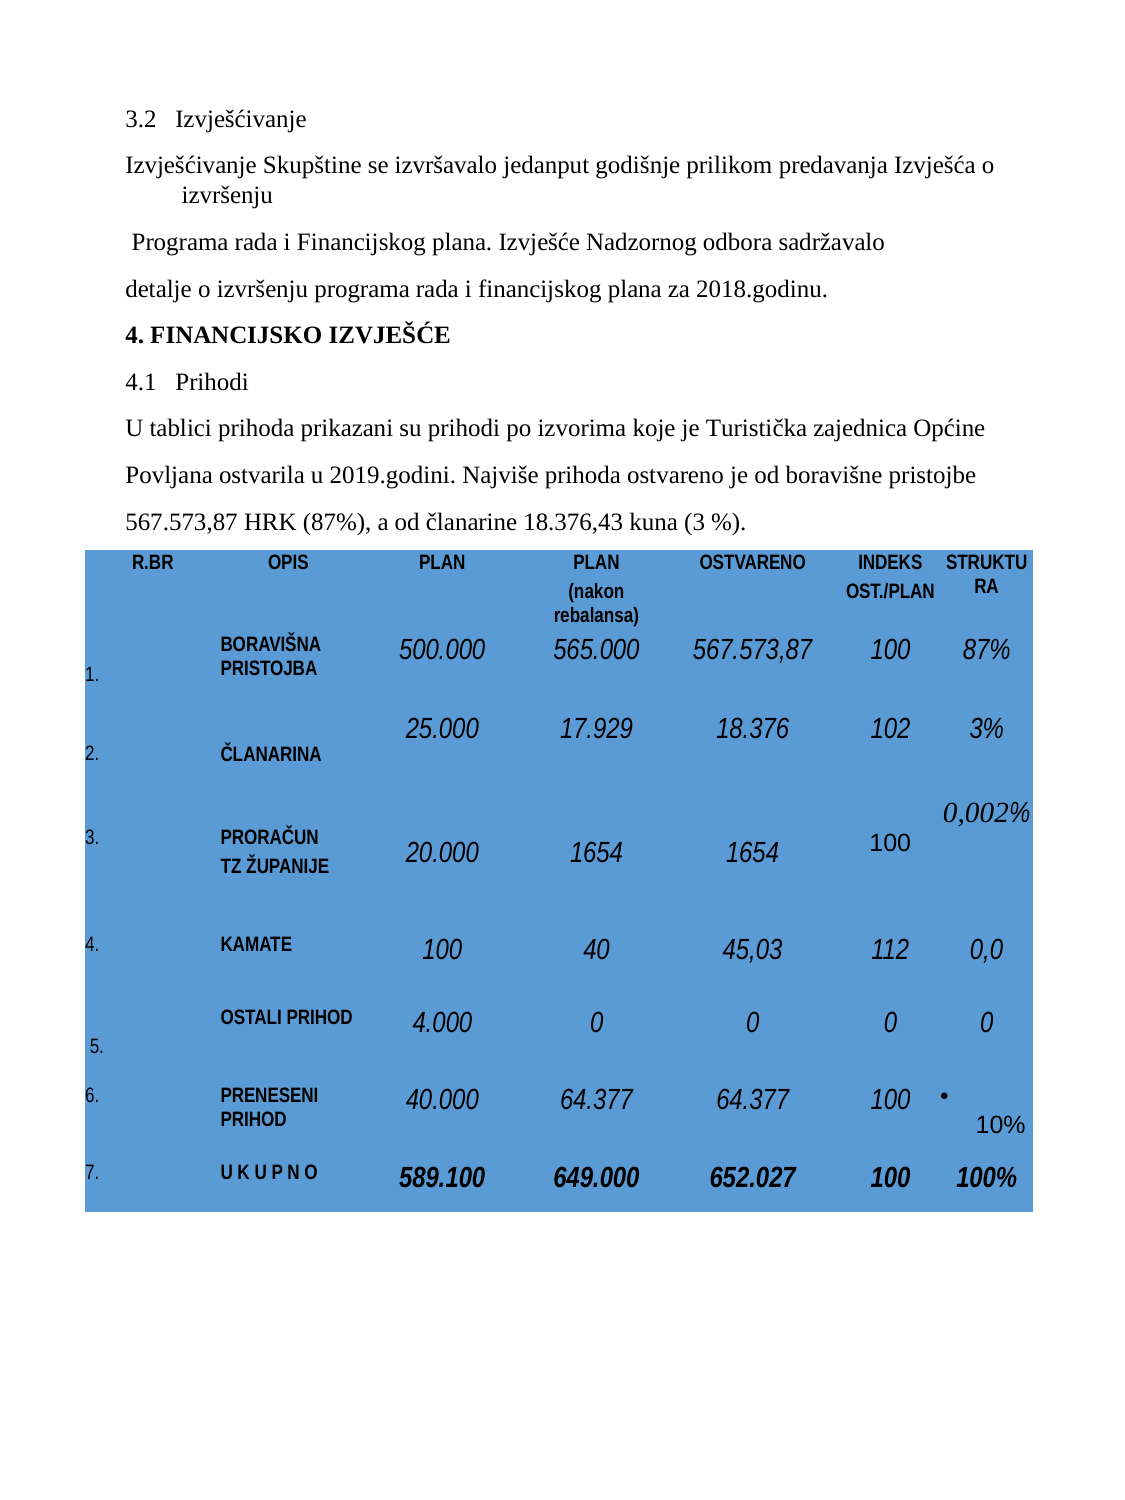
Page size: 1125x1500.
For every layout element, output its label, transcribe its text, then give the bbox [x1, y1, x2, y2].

table_cell 17.929 [528, 712, 665, 796]
table_cell 25.000 [356, 712, 528, 796]
table_cell 20.000 [356, 796, 528, 932]
table_cell 18.376 [665, 712, 841, 796]
table_cell 2. [85, 712, 221, 796]
table_cell 567.573,87 [665, 632, 841, 712]
table_cell 0 [841, 1005, 940, 1083]
table_cell 6. [85, 1083, 221, 1160]
table_header STRUKTURA [940, 550, 1033, 632]
table_cell OSTALI PRIHOD [221, 1005, 356, 1083]
table_cell 0,002% [940, 796, 1033, 932]
table_cell 100 [841, 1160, 940, 1212]
table_cell 5. [85, 1005, 221, 1083]
table_cell 0 [665, 1005, 841, 1083]
table_cell 40.000 [356, 1083, 528, 1160]
table_header OPIS [221, 550, 356, 632]
table_cell 64.377 [665, 1083, 841, 1160]
list 3.2 Izvješćivanje Izvješćivanje Skupštine se izvršavalo jedanput godišnje prilikom predavanja Izvješća o izvršenju Programa rada i Financijskog plana. Izvješće Nadzornog odbora sadržavalo detalje o izvršenju programa rada i financijskog plana za 2018.godinu. 4. FINANCIJSKO IZVJEŠĆE 4.1 Prihodi U tablici prihoda prikazani su prihodi po izvorima koje je Turistička zajednica Općine Povljana ostvarila u 2019.godini. Najviše prihoda ostvareno je od boravišne pristojbe 567.573,87 HRK (87%), a od članarine 18.376,43 kuna (3 %). [54, 94, 1067, 1328]
table_cell KAMATE [221, 932, 356, 1005]
table_cell 100 [841, 1083, 940, 1160]
table_cell ČLANARINA [221, 712, 356, 796]
table_cell 45,03 [665, 932, 841, 1005]
table_cell 1654 [665, 796, 841, 932]
table_cell PRORAČUN TZ ŽUPANIJE [221, 796, 356, 932]
table_cell 64.377 [528, 1083, 665, 1160]
table_cell 649.000 [528, 1160, 665, 1212]
table_cell 100 [356, 932, 528, 1005]
table_cell 102 [841, 712, 940, 796]
table_cell 1. [85, 632, 221, 712]
table_cell U K U P N O [221, 1160, 356, 1212]
table_cell 500.000 [356, 632, 528, 712]
table_cell 4.000 [356, 1005, 528, 1083]
table_cell 0 [940, 1005, 1033, 1083]
table_header INDEKS OST./PLAN [841, 550, 940, 632]
table_cell 565.000 [528, 632, 665, 712]
table_cell 100 [841, 632, 940, 712]
table_header R.BR [85, 550, 221, 632]
table_cell 100% [940, 1160, 1033, 1212]
table_cell 3. [85, 796, 221, 932]
table_cell 1654 [528, 796, 665, 932]
table_cell 652.027 [665, 1160, 841, 1212]
table_cell BORAVIŠNA PRISTOJBA [221, 632, 356, 712]
table_cell 40 [528, 932, 665, 1005]
table_cell 589.100 [356, 1160, 528, 1212]
table_cell PRENESENI PRIHOD [221, 1083, 356, 1160]
table_cell 0,0 [940, 932, 1033, 1005]
table_cell 7. [85, 1160, 221, 1212]
table_cell 100 [841, 796, 940, 932]
table_header PLAN [356, 550, 528, 632]
table_header PLAN (nakon rebalansa) [528, 550, 665, 632]
table_cell 4. [85, 932, 221, 1005]
table_cell 3% [940, 712, 1033, 796]
table_cell 112 [841, 932, 940, 1005]
table_cell 0 [528, 1005, 665, 1083]
table_header OSTVARENO [665, 550, 841, 632]
table_cell 87% [940, 632, 1033, 712]
table_cell 10% [940, 1083, 1033, 1160]
